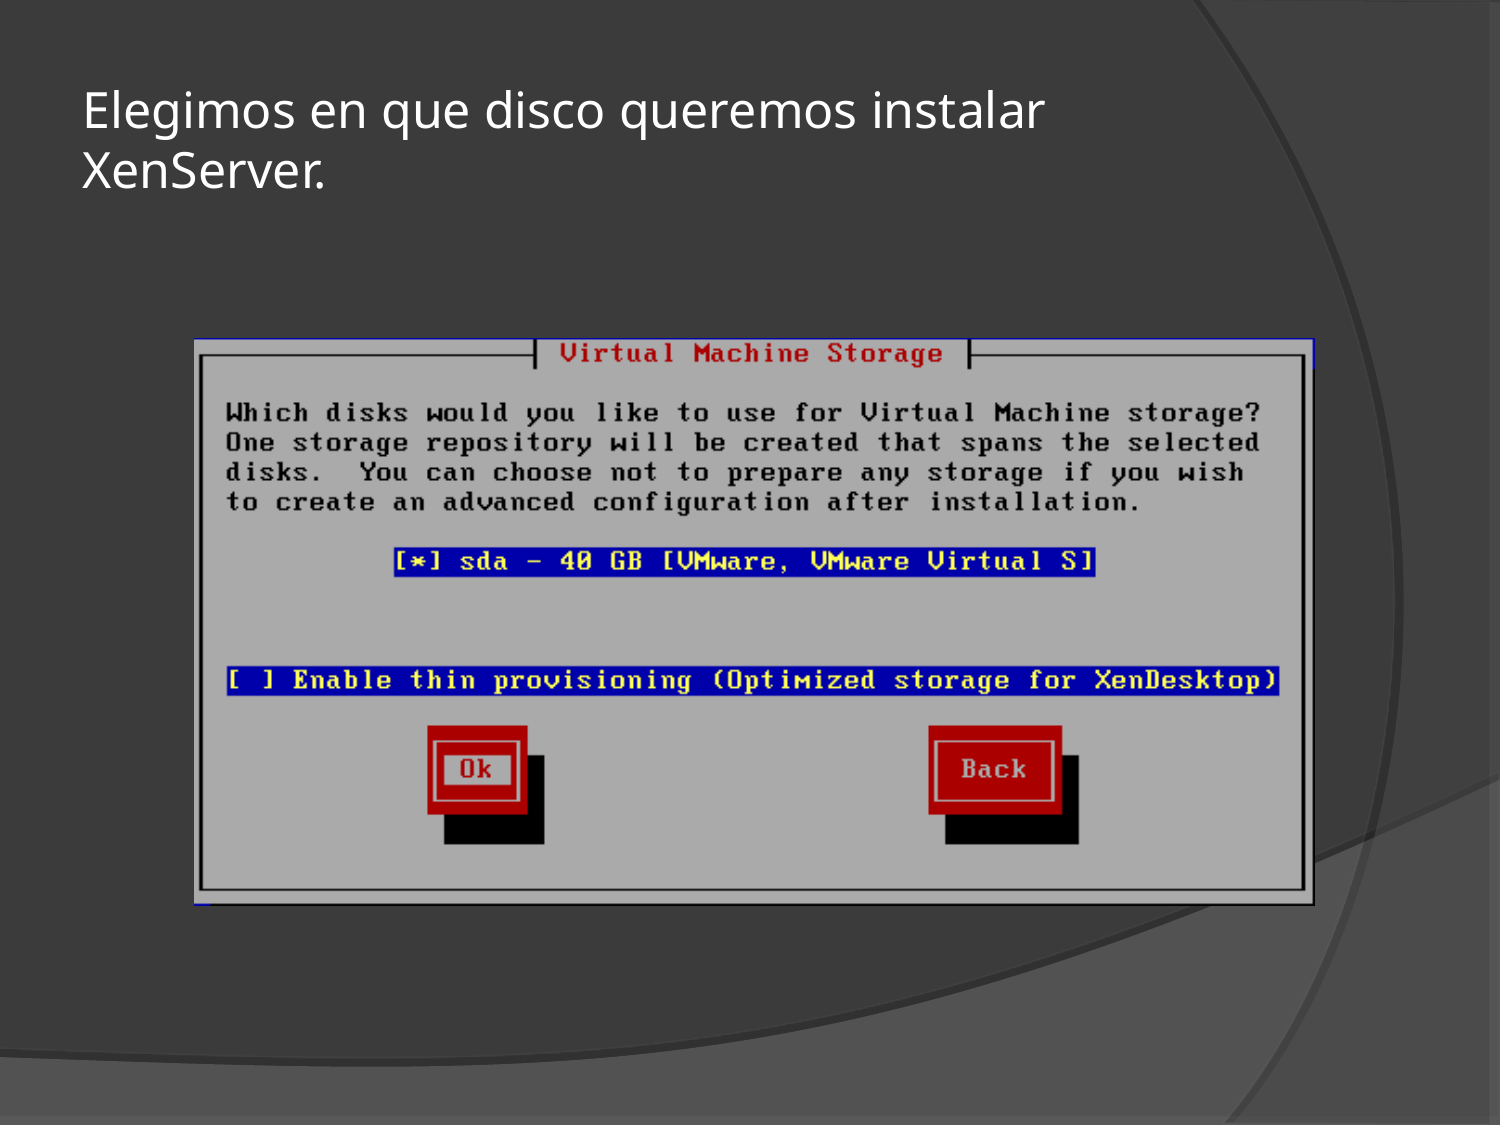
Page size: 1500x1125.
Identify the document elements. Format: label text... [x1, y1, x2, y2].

picture [194, 338, 1315, 906]
title Elegimos en que disco queremos instalar XenServer. [75, 45, 1300, 233]
